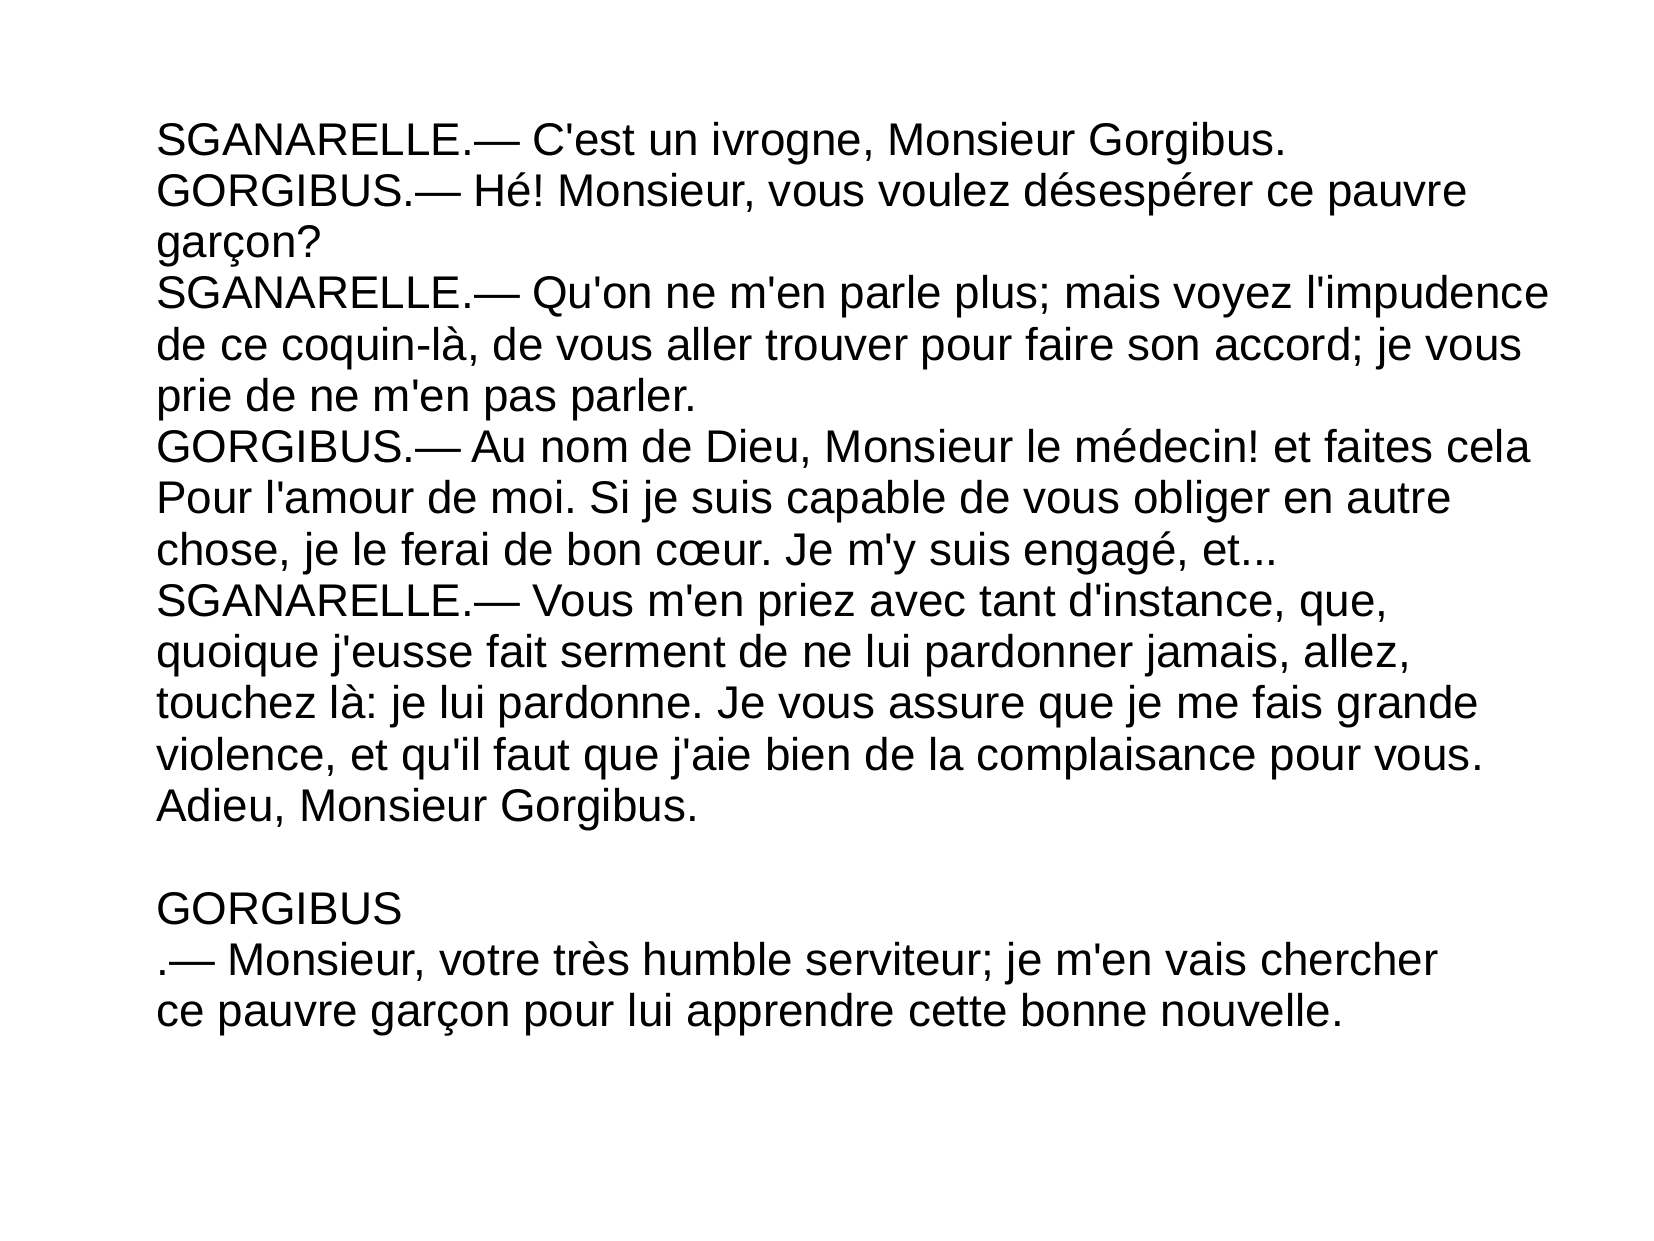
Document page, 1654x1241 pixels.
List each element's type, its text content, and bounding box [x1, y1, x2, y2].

text_box SGANARELLE.— C'est un ivrogne, Monsieur Gorgibus. GORGIBUS.— Hé! Monsieur, vous voulez désespérer ce pauvre garçon? SGANARELLE.— Qu'on ne m'en parle plus; mais voyez l'impudence de ce coquin-là, de vous aller trouver pour faire son accord; je vous prie de ne m'en pas parler. GORGIBUS.— Au nom de Dieu, Monsieur le médecin! et faites cela Pour l'amour de moi. Si je suis capable de vous obliger en autre chose, je le ferai de bon cœur. Je m'y suis engagé, et... SGANARELLE.— Vous m'en priez avec tant d'instance, que, quoique j'eusse fait serment de ne lui pardonner jamais, allez, touchez là: je lui pardonne. Je vous assure que je me fais grande violence, et qu'il faut que j'aie bien de la complaisance pour vous. Adieu, Monsieur Gorgibus. GORGIBUS .— Monsieur, votre très humble serviteur; je m'en vais chercher ce pauvre garçon pour lui apprendre cette bonne nouvelle. [141, 106, 1571, 1109]
